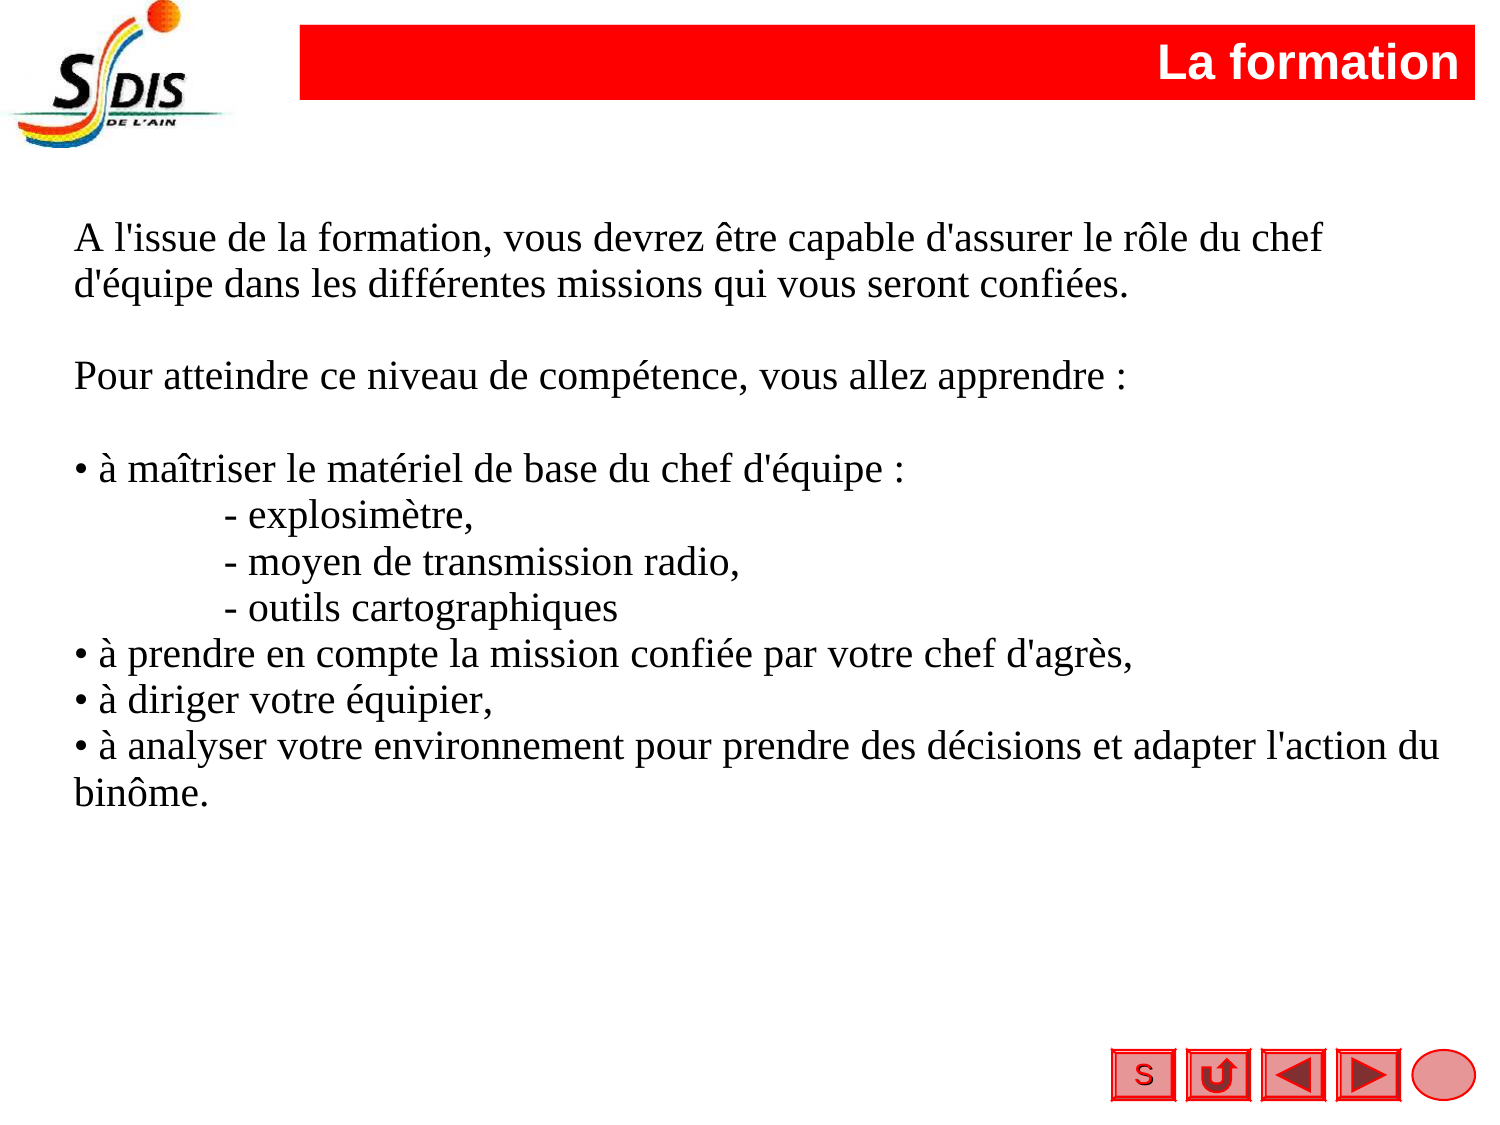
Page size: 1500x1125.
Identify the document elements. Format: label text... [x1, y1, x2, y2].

text_box [1412, 1049, 1476, 1101]
picture [1117, 1055, 1170, 1095]
text_box A l'issue de la formation, vous devrez être capable d'assurer le rôle du chef d'équipe dans les différentes missions qui vous seront confiées. Pour atteindre ce niveau de compétence, vous allez apprendre : à maîtriser le matériel de base du chef d'équipe : - explosimètre, - moyen de transmission radio, - outils cartographiques à prendre en compte la mission confiée par votre chef d'agrès, à diriger votre équipier, à analyser votre environnement pour prendre des décisions et adapter l'action du binôme. [59, 206, 1477, 916]
text_box La formation [299, 24, 1475, 100]
picture [1342, 1055, 1395, 1095]
picture [0, 0, 237, 148]
picture [1192, 1055, 1245, 1095]
picture [1267, 1055, 1320, 1095]
